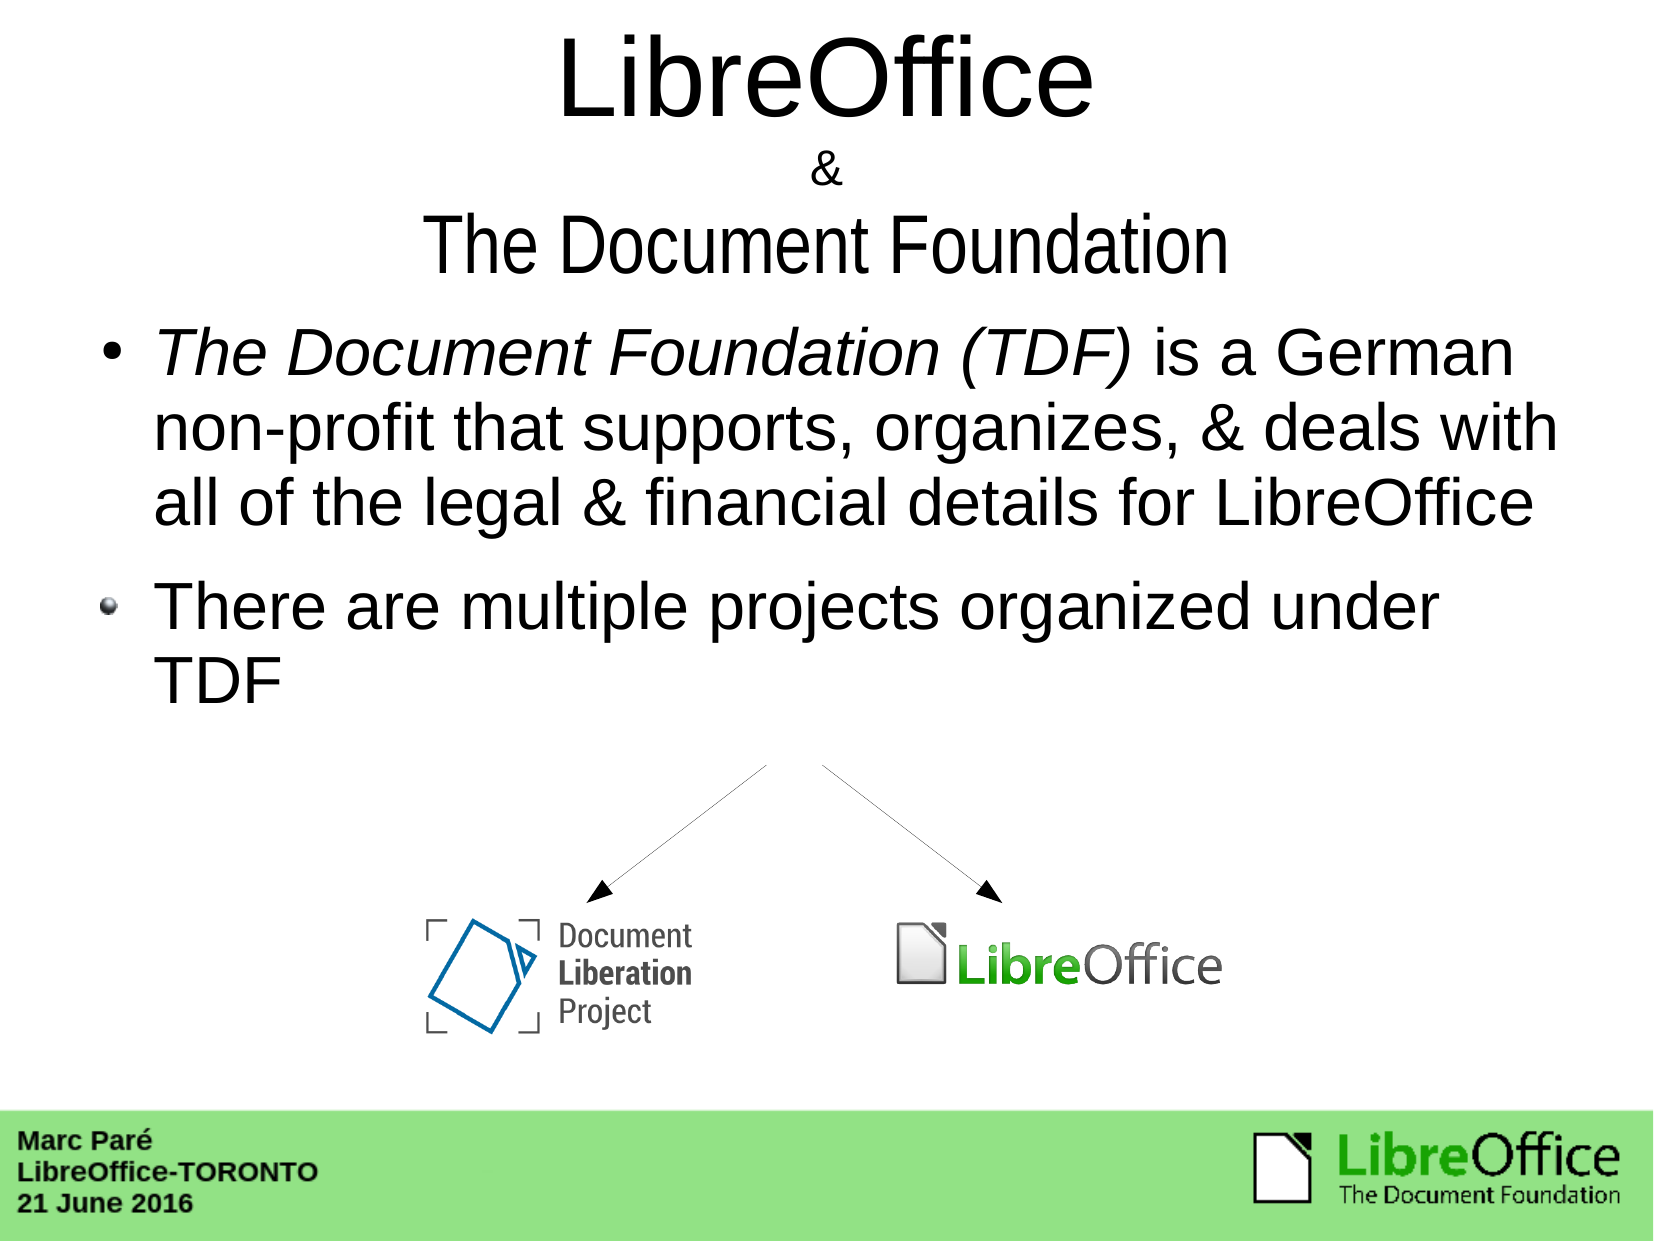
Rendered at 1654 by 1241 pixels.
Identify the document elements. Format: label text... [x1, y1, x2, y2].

list The Document Foundation (TDF) is a German non-profit that supports, organizes, & deals with all of the legal & financial details for LibreOffice There are multiple projects organized under TDF [82, 315, 1571, 1010]
picture [0, 0, 1654, 1241]
title LibreOffice & The Document Foundation [31, 13, 1622, 293]
